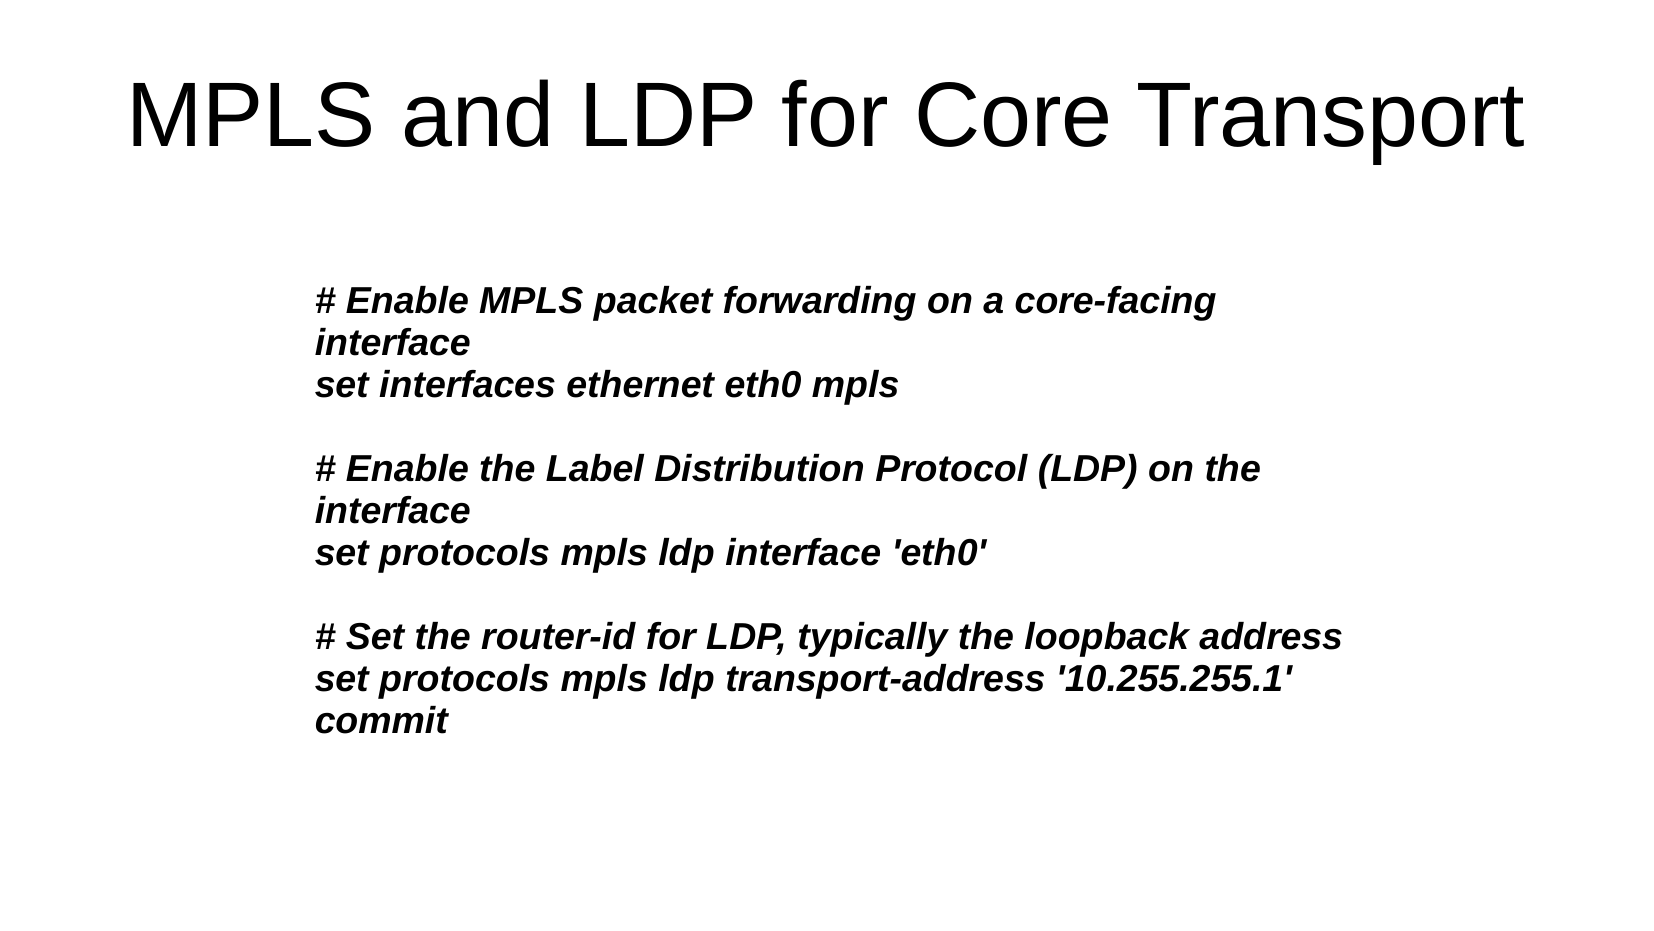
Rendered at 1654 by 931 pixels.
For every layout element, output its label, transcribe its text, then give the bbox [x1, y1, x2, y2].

title MPLS and LDP for Core Transport [82, 37, 1571, 193]
text_box # Enable MPLS packet forwarding on a core-facing interface set interfaces ethernet eth0 mpls # Enable the Label Distribution Protocol (LDP) on the interface set protocols mpls ldp interface 'eth0' # Set the router-id for LDP, typically the loopback address set protocols mpls ldp transport-address '10.255.255.1' commit [300, 272, 1364, 787]
